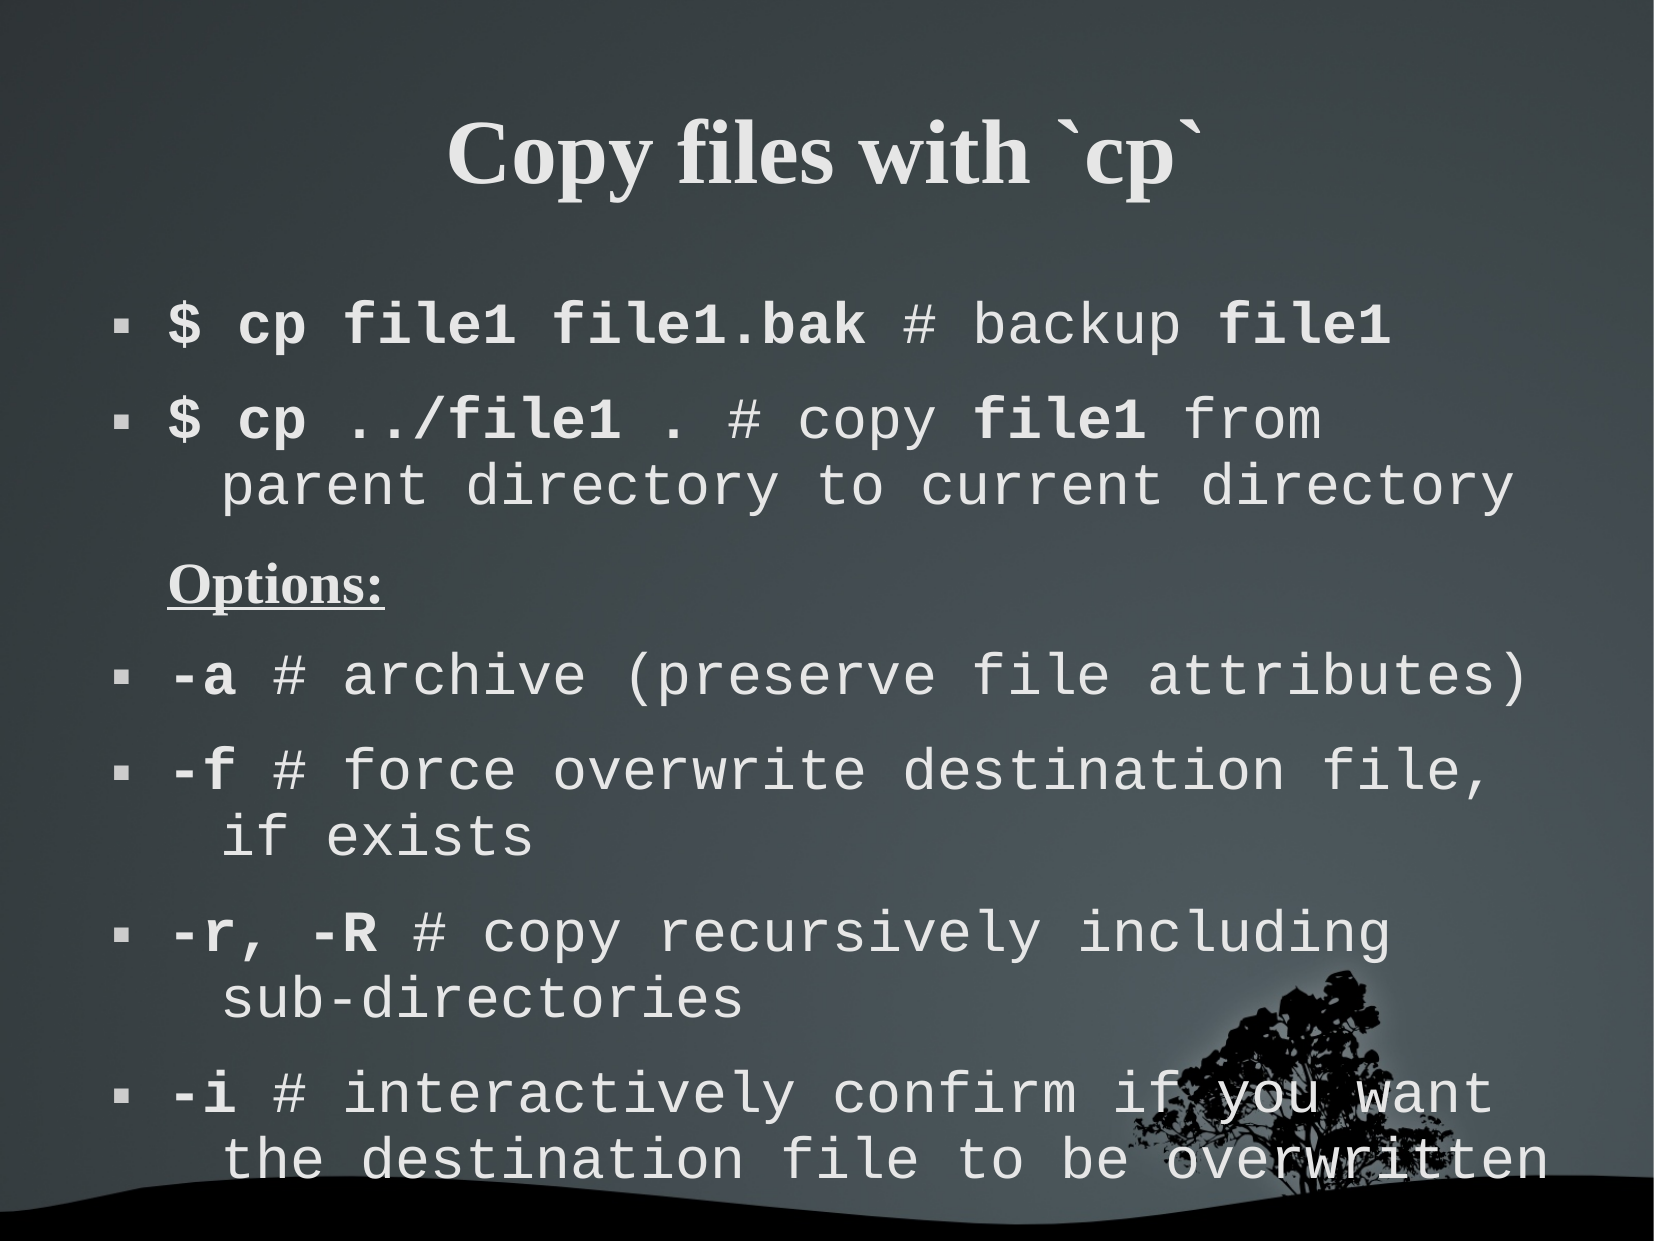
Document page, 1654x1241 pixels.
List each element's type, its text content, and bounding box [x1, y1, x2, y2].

list $ cp file1 file1.bak # backup file1 $ cp ../file1 . # copy file1 from parent directory to current directory Options: -a # archive (preserve file attributes) -f # force overwrite destination file, if exists -r, -R # copy recursively including sub-directories -i # interactively confirm if you want the destination file to be overwritten [78, 294, 1567, 1147]
picture [0, 0, 1654, 1241]
title Copy files with `cp` [82, 49, 1571, 257]
